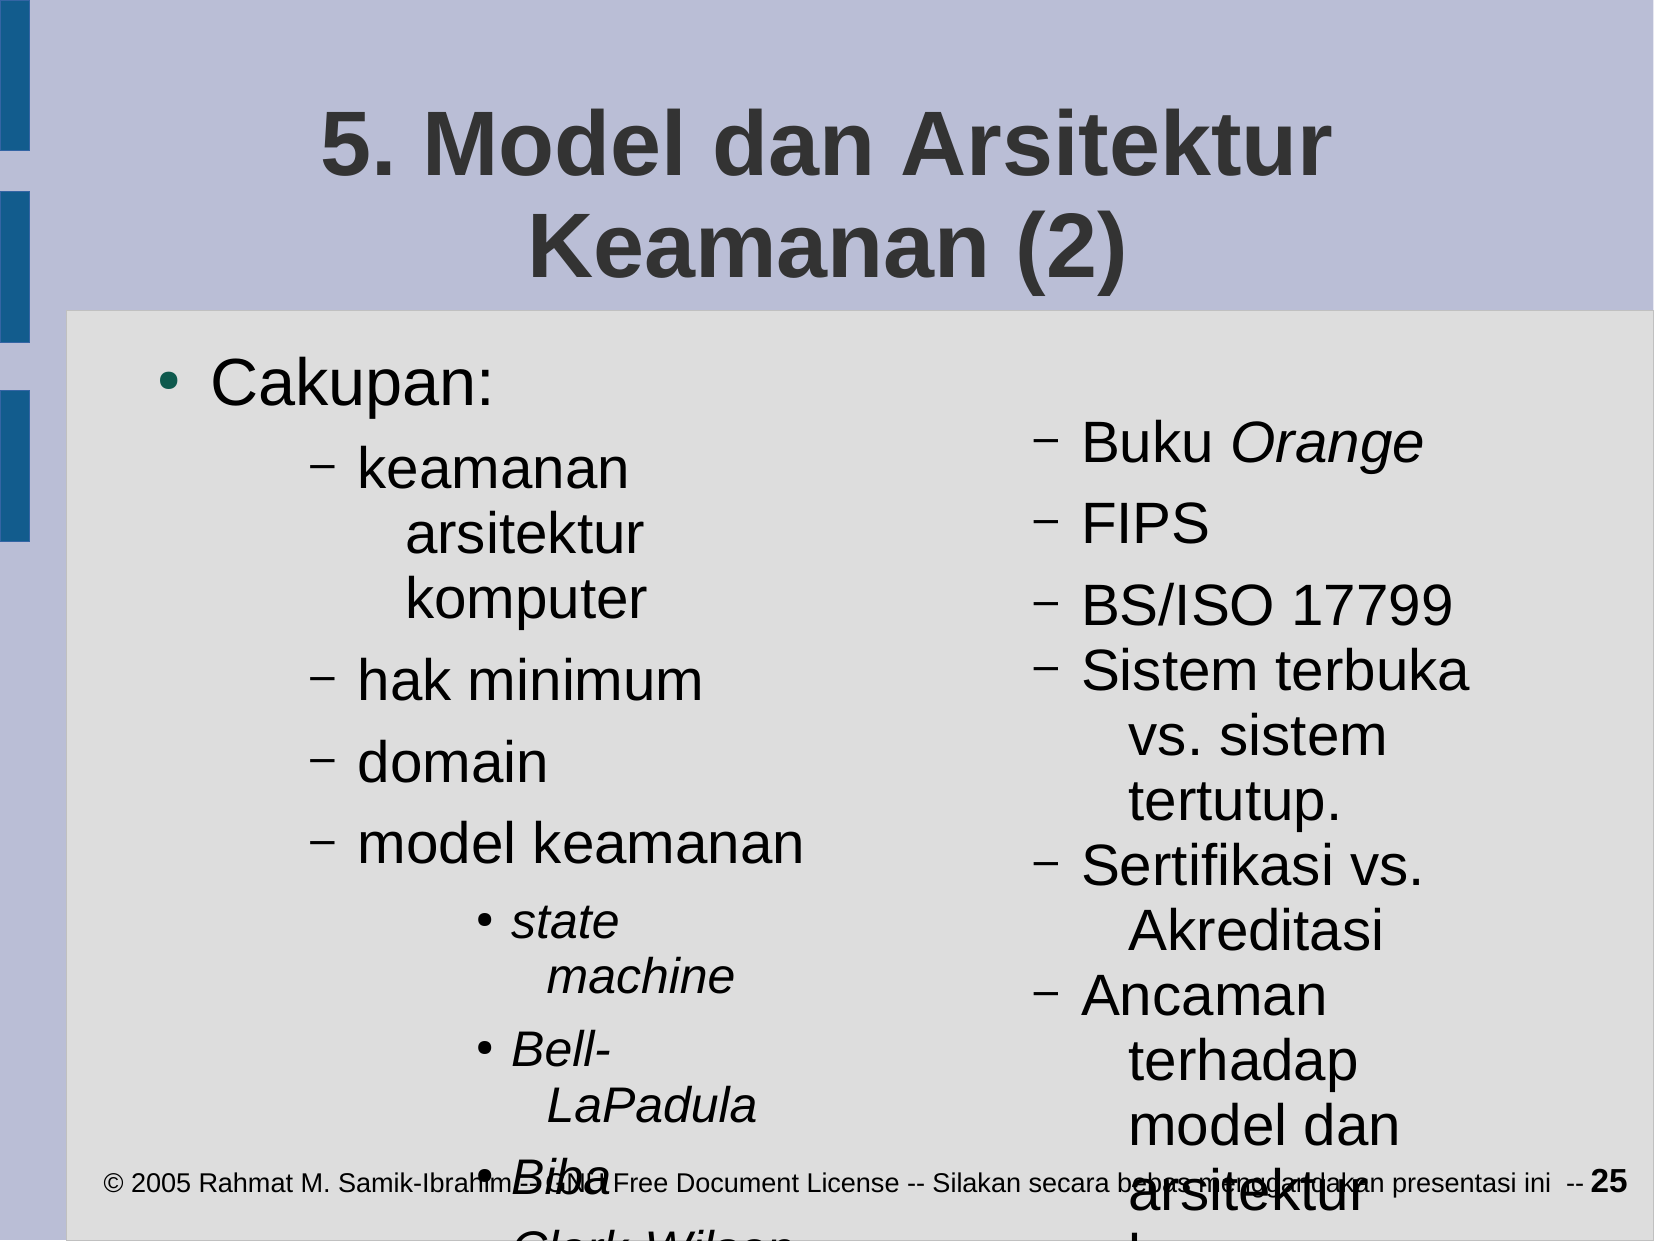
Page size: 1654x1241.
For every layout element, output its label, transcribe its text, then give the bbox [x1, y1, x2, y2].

list Cakupan: keamanan arsitektur komputer hak minimum domain model keamanan state machine Bell-LaPadula Biba Clark-Wilson [121, 344, 811, 1127]
title 5. Model dan Arsitektur Keamanan (2) [121, 91, 1534, 299]
list Buku Orange FIPS BS/ISO 17799 Sistem terbuka vs. sistem tertutup. Sertifikasi vs. Akreditasi Ancaman terhadap model dan arsitektur keamanan [845, 409, 1535, 1191]
